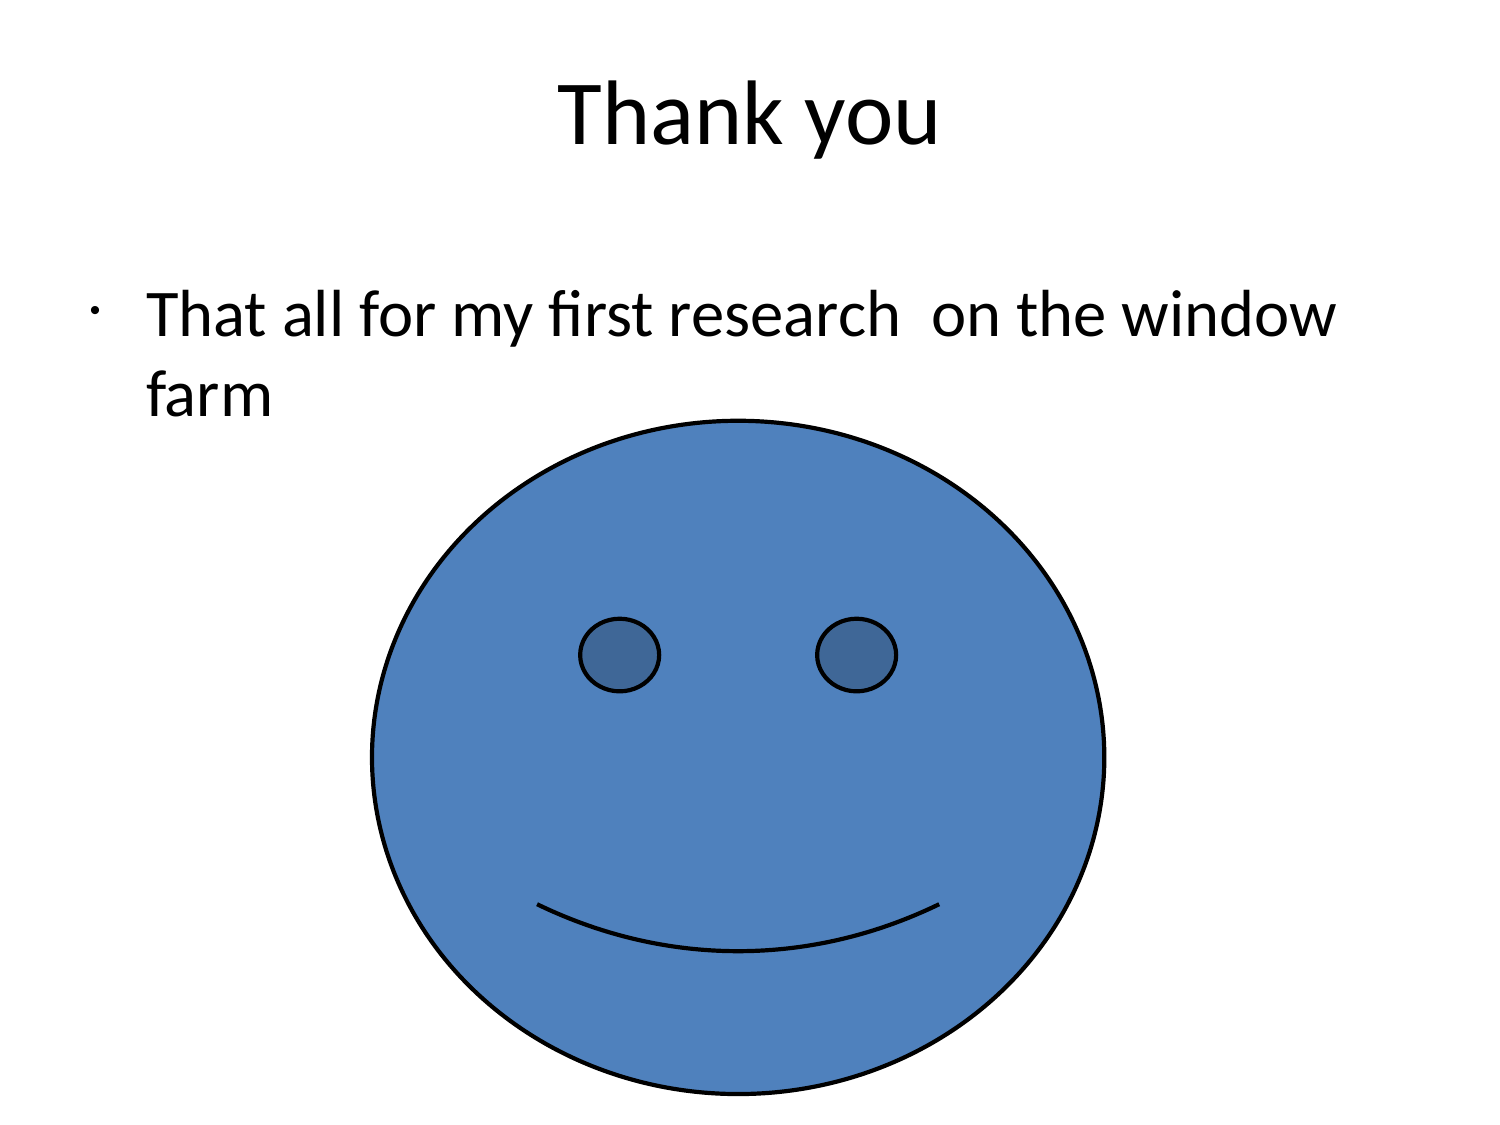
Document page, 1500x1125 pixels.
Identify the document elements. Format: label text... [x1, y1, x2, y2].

title Thank you [75, 45, 1425, 233]
list That all for my first research on the window farm [75, 262, 1425, 1005]
text_box [371, 420, 1105, 1095]
